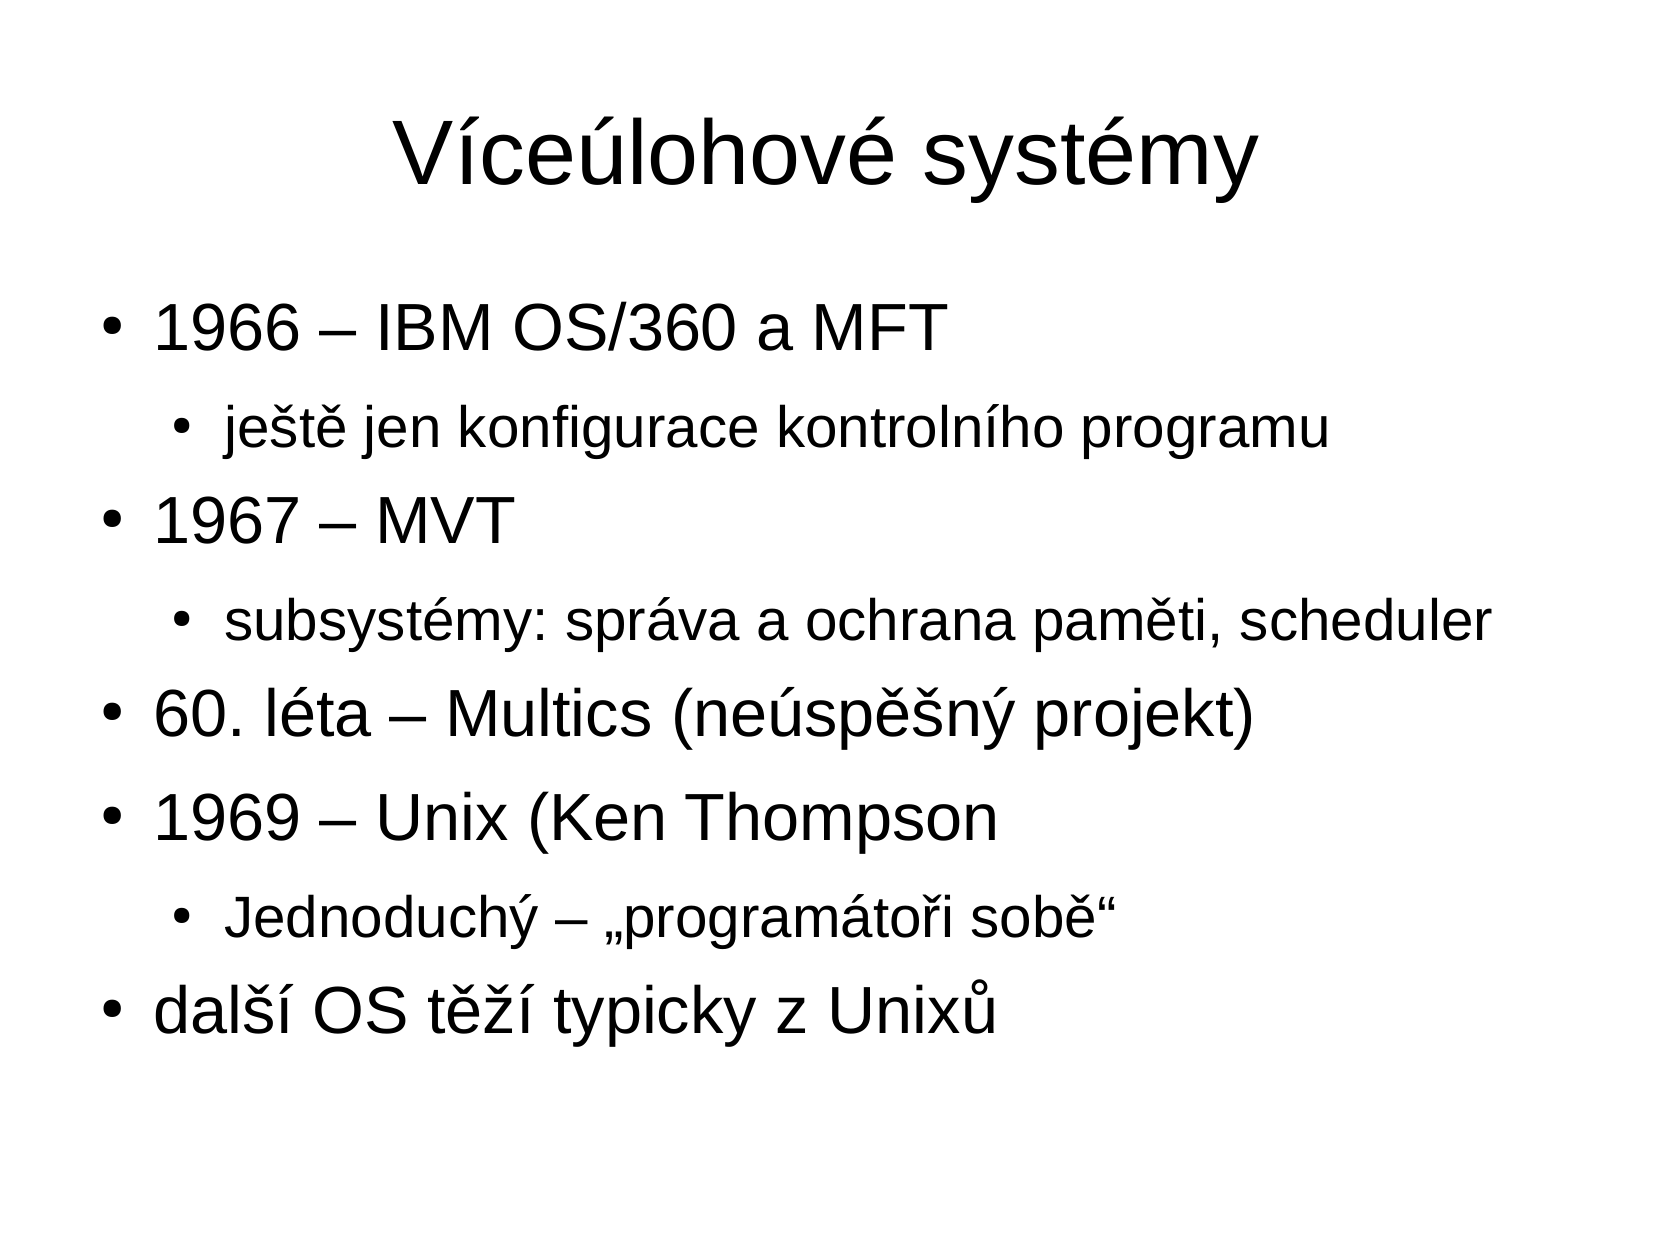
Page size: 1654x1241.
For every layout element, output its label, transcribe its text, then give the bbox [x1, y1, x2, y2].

list 1966 – IBM OS/360 a MFT ještě jen konfigurace kontrolního programu 1967 – MVT subsystémy: správa a ochrana paměti, scheduler 60. léta – Multics (neúspěšný projekt) 1969 – Unix (Ken Thompson Jednoduchý – „programátoři sobě“ další OS těží typicky z Unixů [82, 290, 1571, 1094]
title Víceúlohové systémy [82, 56, 1571, 250]
